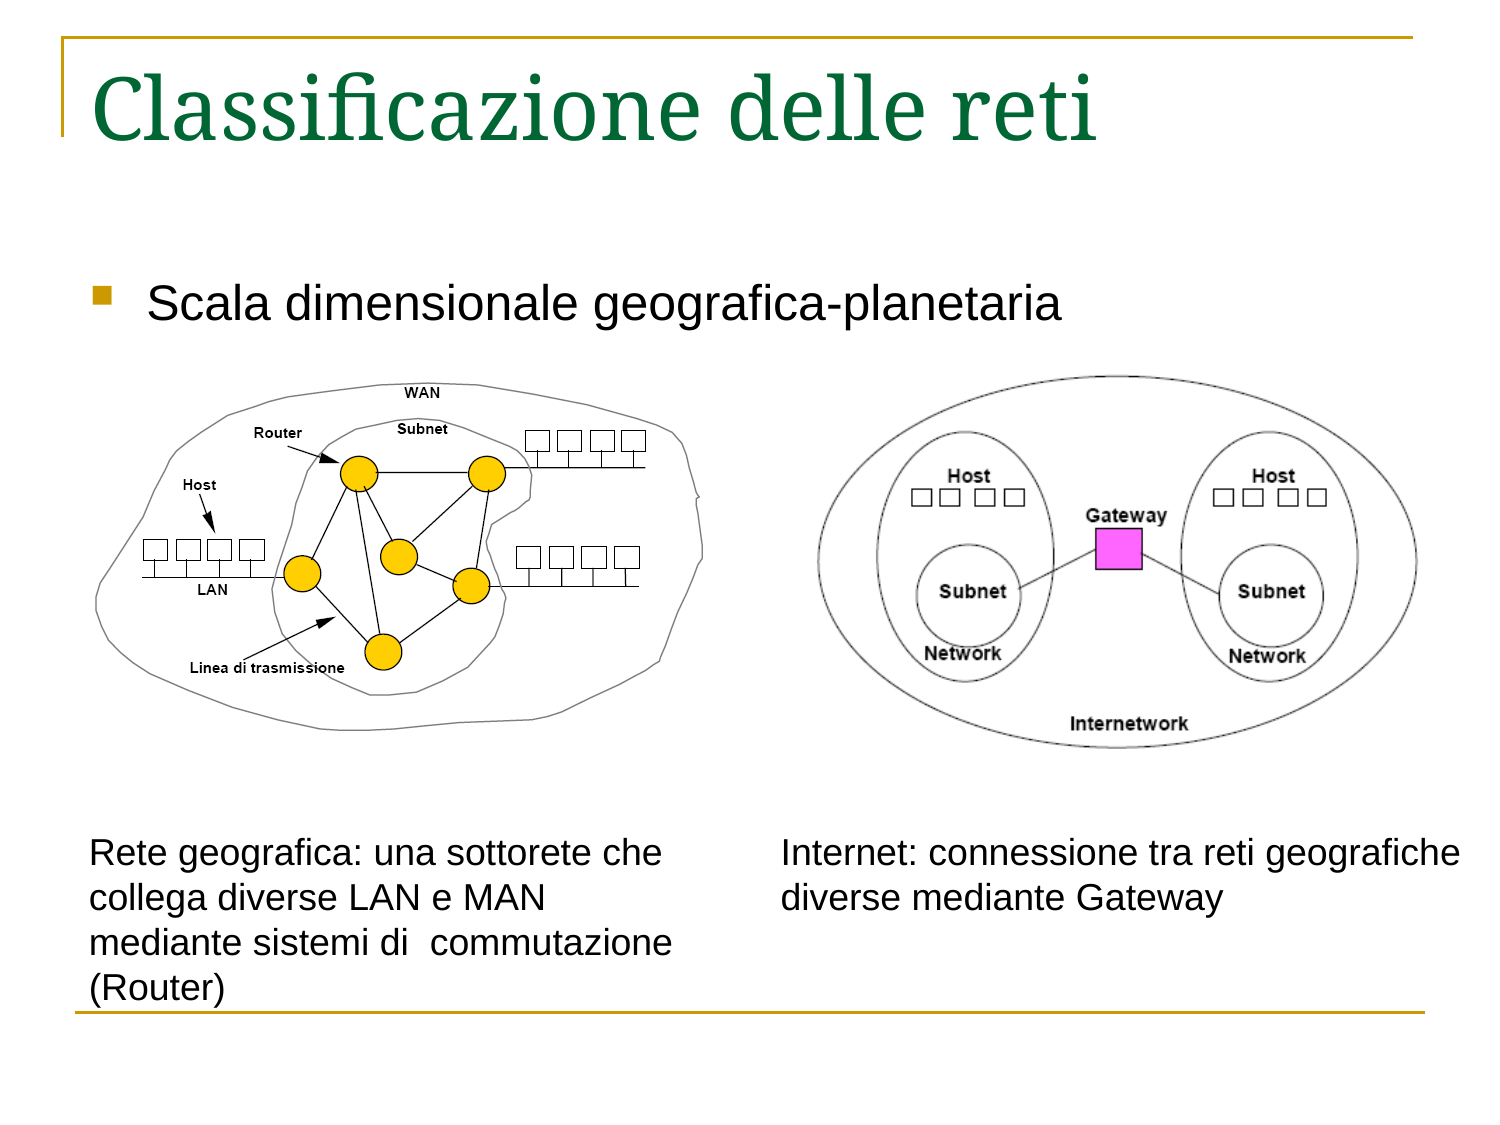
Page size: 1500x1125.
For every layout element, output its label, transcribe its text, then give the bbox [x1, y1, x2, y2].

picture [46, 351, 733, 769]
text_box Internet: connessione tra reti geografiche diverse mediante Gateway [765, 820, 1476, 971]
text_box Rete geografica: una sottorete che collega diverse LAN e MAN mediante sistemi di commutazione (Router) [73, 820, 699, 1061]
picture [750, 362, 1500, 763]
list Scala dimensionale geografica-planetaria [75, 262, 1426, 1006]
title Classificazione delle reti [75, 45, 1426, 233]
